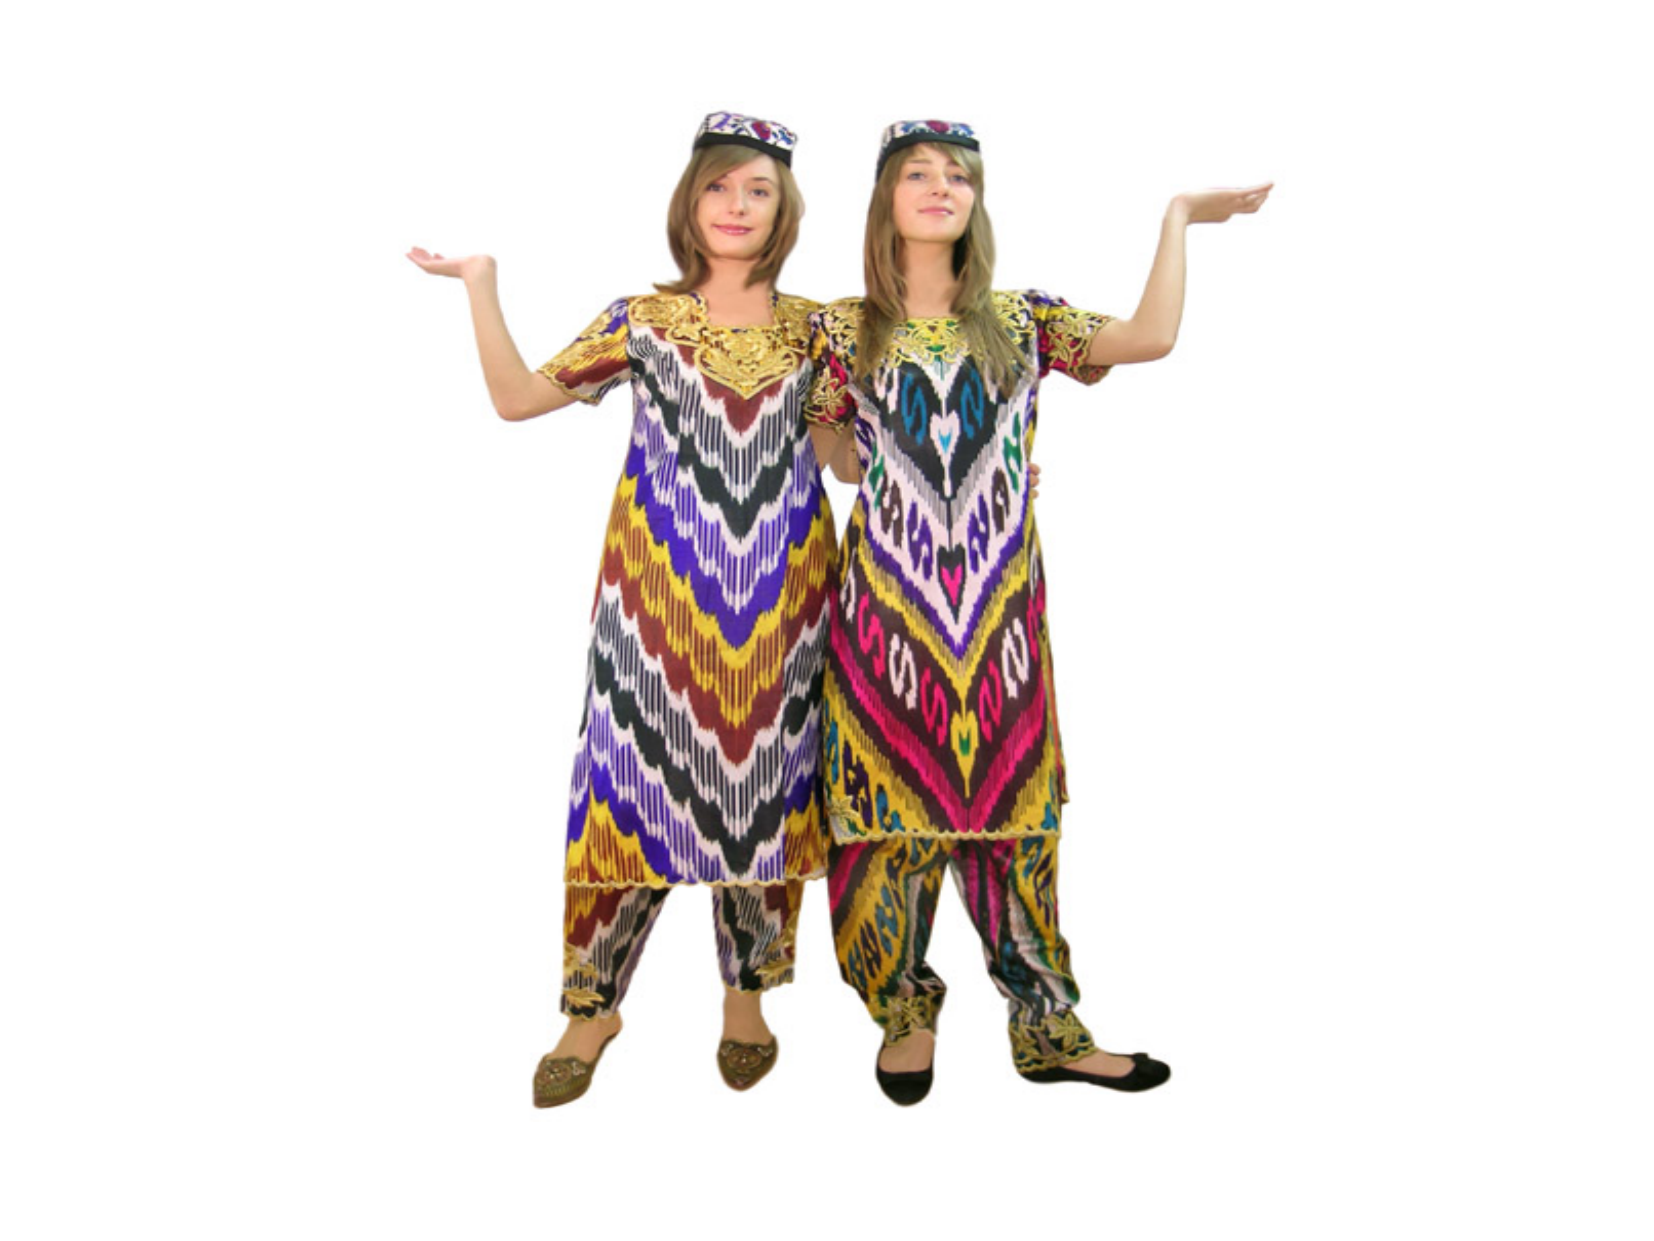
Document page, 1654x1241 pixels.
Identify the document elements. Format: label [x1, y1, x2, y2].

picture [383, 88, 1300, 1123]
